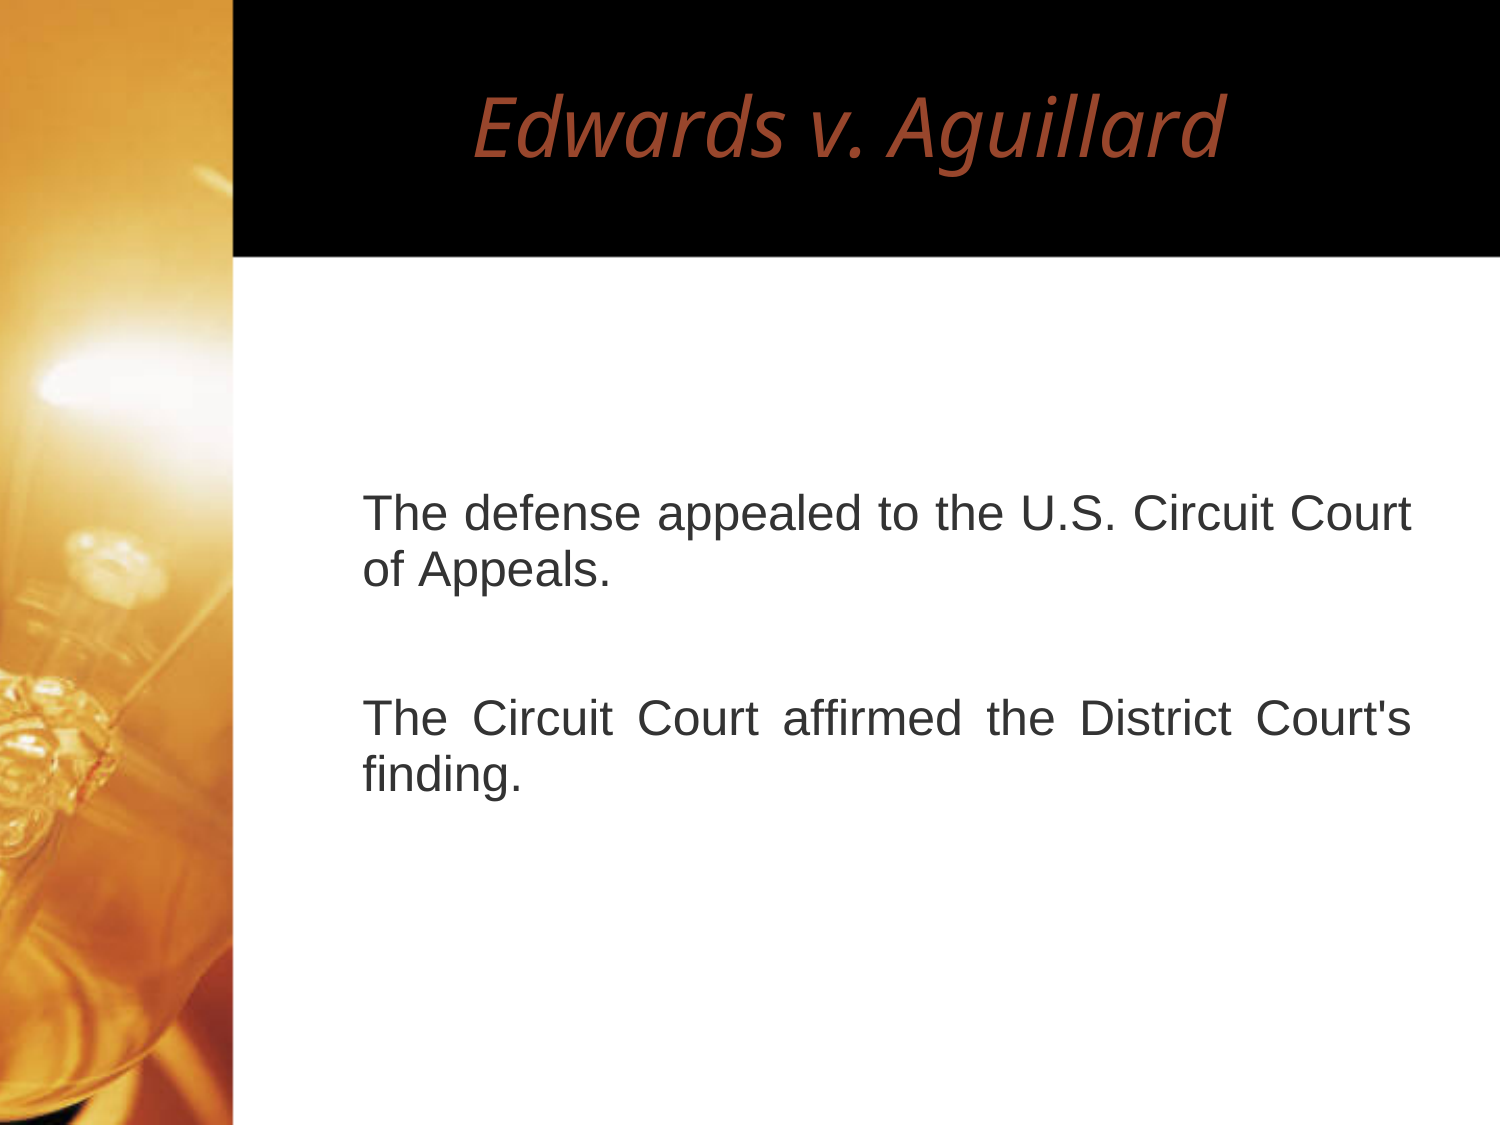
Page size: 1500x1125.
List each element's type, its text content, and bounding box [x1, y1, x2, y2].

title Edwards v. Aguillard [287, 17, 1413, 233]
subtitle The defense appealed to the U.S. Circuit Court of Appeals. The Circuit Court affirmed the District Court's finding. [287, 287, 1413, 1001]
picture [0, 0, 1500, 1125]
